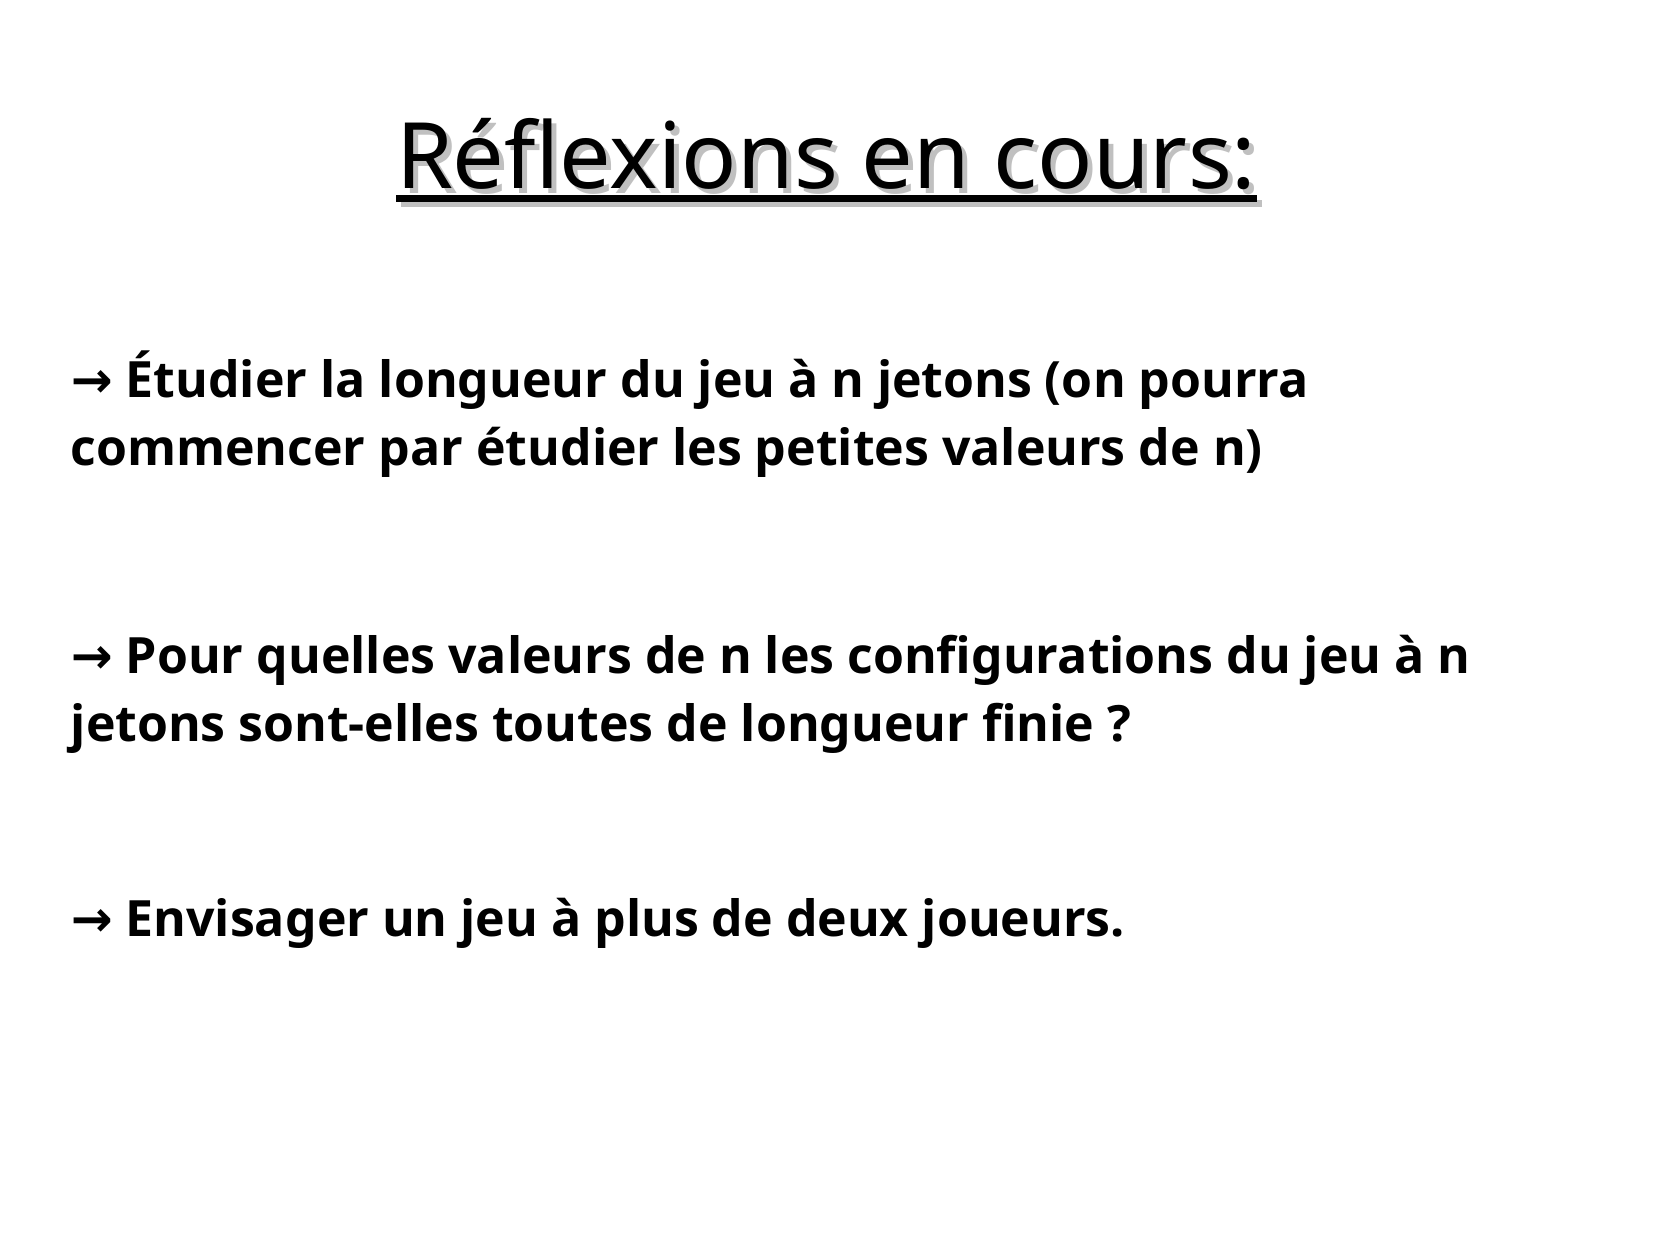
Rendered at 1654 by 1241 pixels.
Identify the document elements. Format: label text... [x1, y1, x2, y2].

list → Étudier la longueur du jeu à n jetons (on pourra commencer par étudier les petites valeurs de n) → Pour quelles valeurs de n les configurations du jeu à n jetons sont-elles toutes de longueur finie ? → Envisager un jeu à plus de deux joueurs. [70, 343, 1560, 1063]
title Réflexions en cours: [82, 49, 1571, 257]
